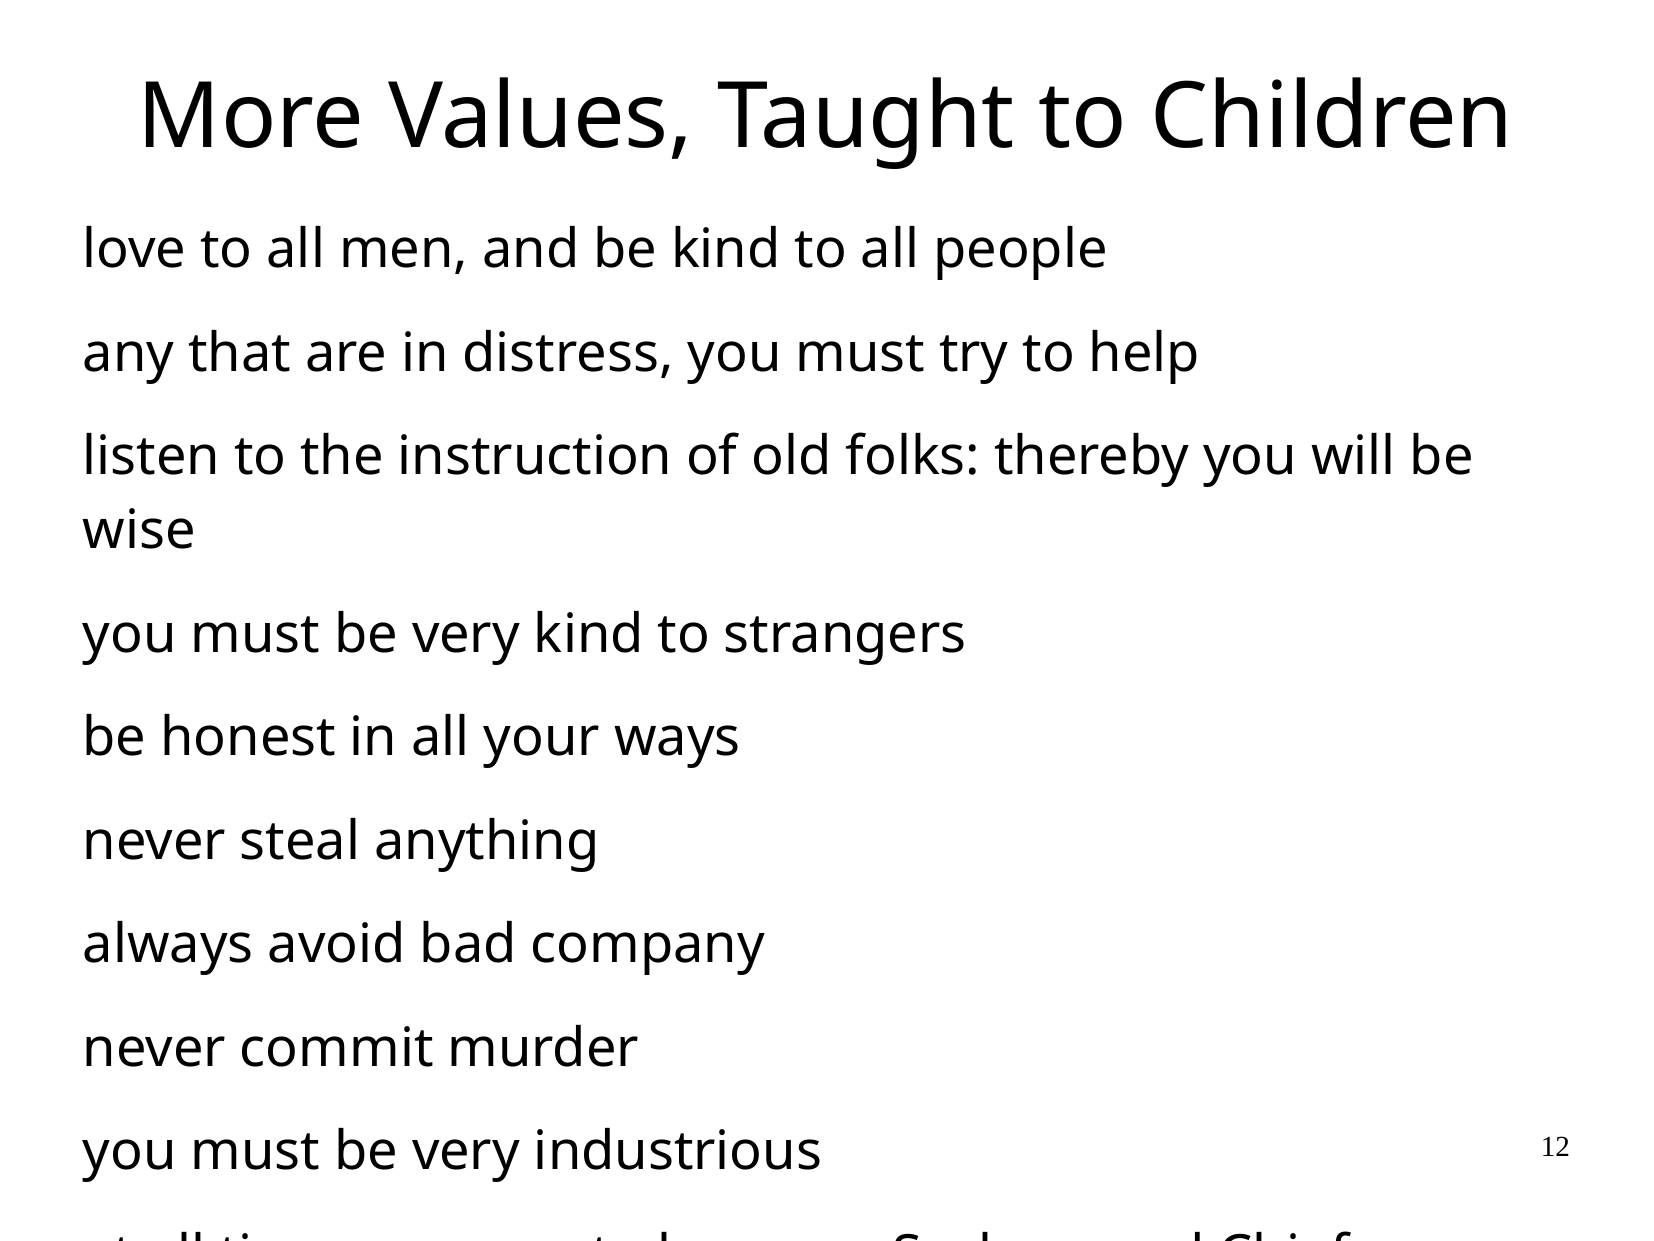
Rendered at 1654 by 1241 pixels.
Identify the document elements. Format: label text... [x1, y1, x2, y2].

title More Values, Taught to Children [82, 43, 1571, 181]
list love to all men, and be kind to all people any that are in distress, you must try to help listen to the instruction of old folks: thereby you will be wise you must be very kind to strangers be honest in all your ways never steal anything always avoid bad company never commit murder you must be very industrious at all times you must obey your Sachem and Chiefs [82, 210, 1571, 1171]
